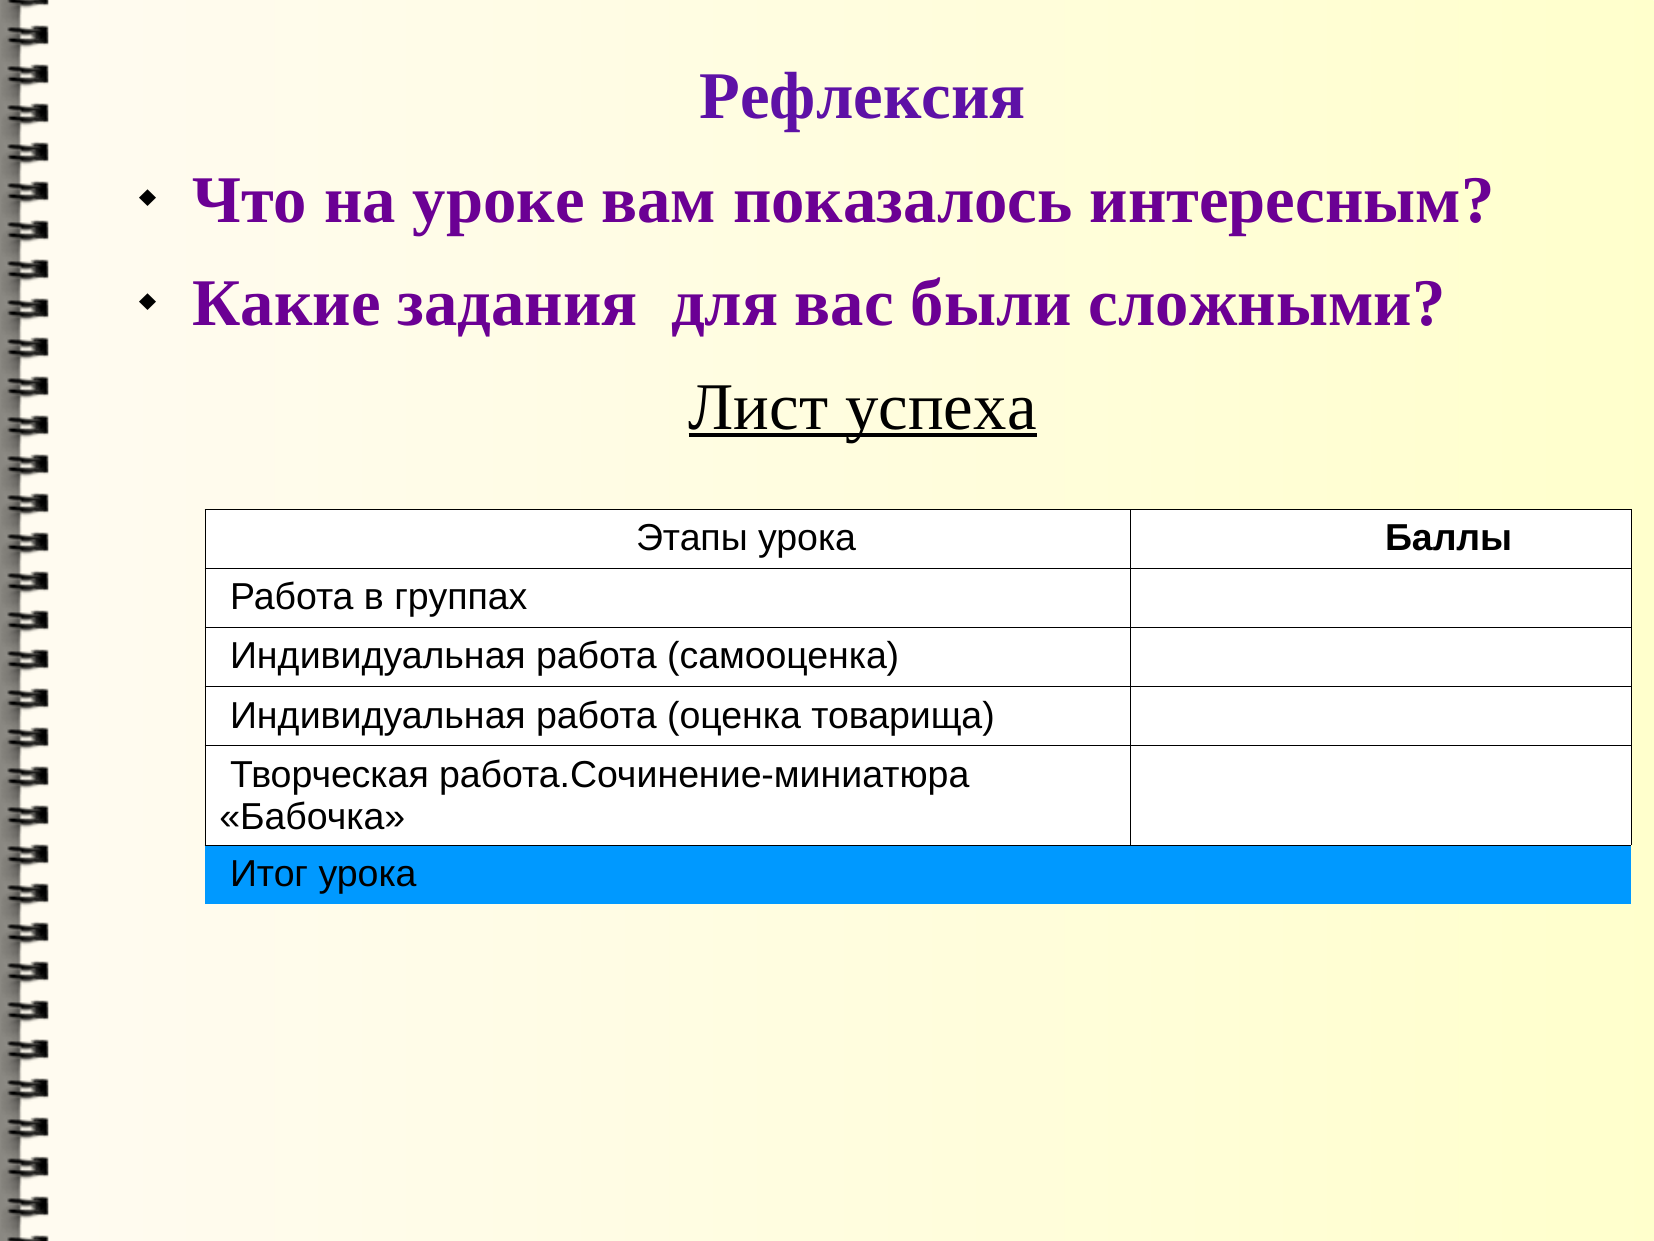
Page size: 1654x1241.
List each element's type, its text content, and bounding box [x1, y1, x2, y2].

table_cell Работа в группах [206, 569, 1130, 627]
table_cell Творческая работа.Сочинение-миниатюра «Бабочка» [206, 746, 1130, 845]
table_cell Индивидуальная работа (самооценка) [206, 628, 1130, 686]
table_header Этапы урока [206, 510, 1130, 568]
table_cell [1131, 687, 1631, 745]
list Рефлексия Что на уроке вам показалось интересным? Какие задания для вас были сложными? Лист успеха [121, 59, 1534, 1127]
table_header Баллы [1131, 510, 1631, 568]
table_cell [1131, 628, 1631, 686]
table_cell [1131, 569, 1631, 627]
table_cell [1130, 846, 1631, 904]
table_cell Итог урока [205, 846, 1130, 904]
picture [0, 0, 1654, 1241]
table_cell [1131, 746, 1631, 845]
table_cell Индивидуальная работа (оценка товарища) [206, 687, 1130, 745]
